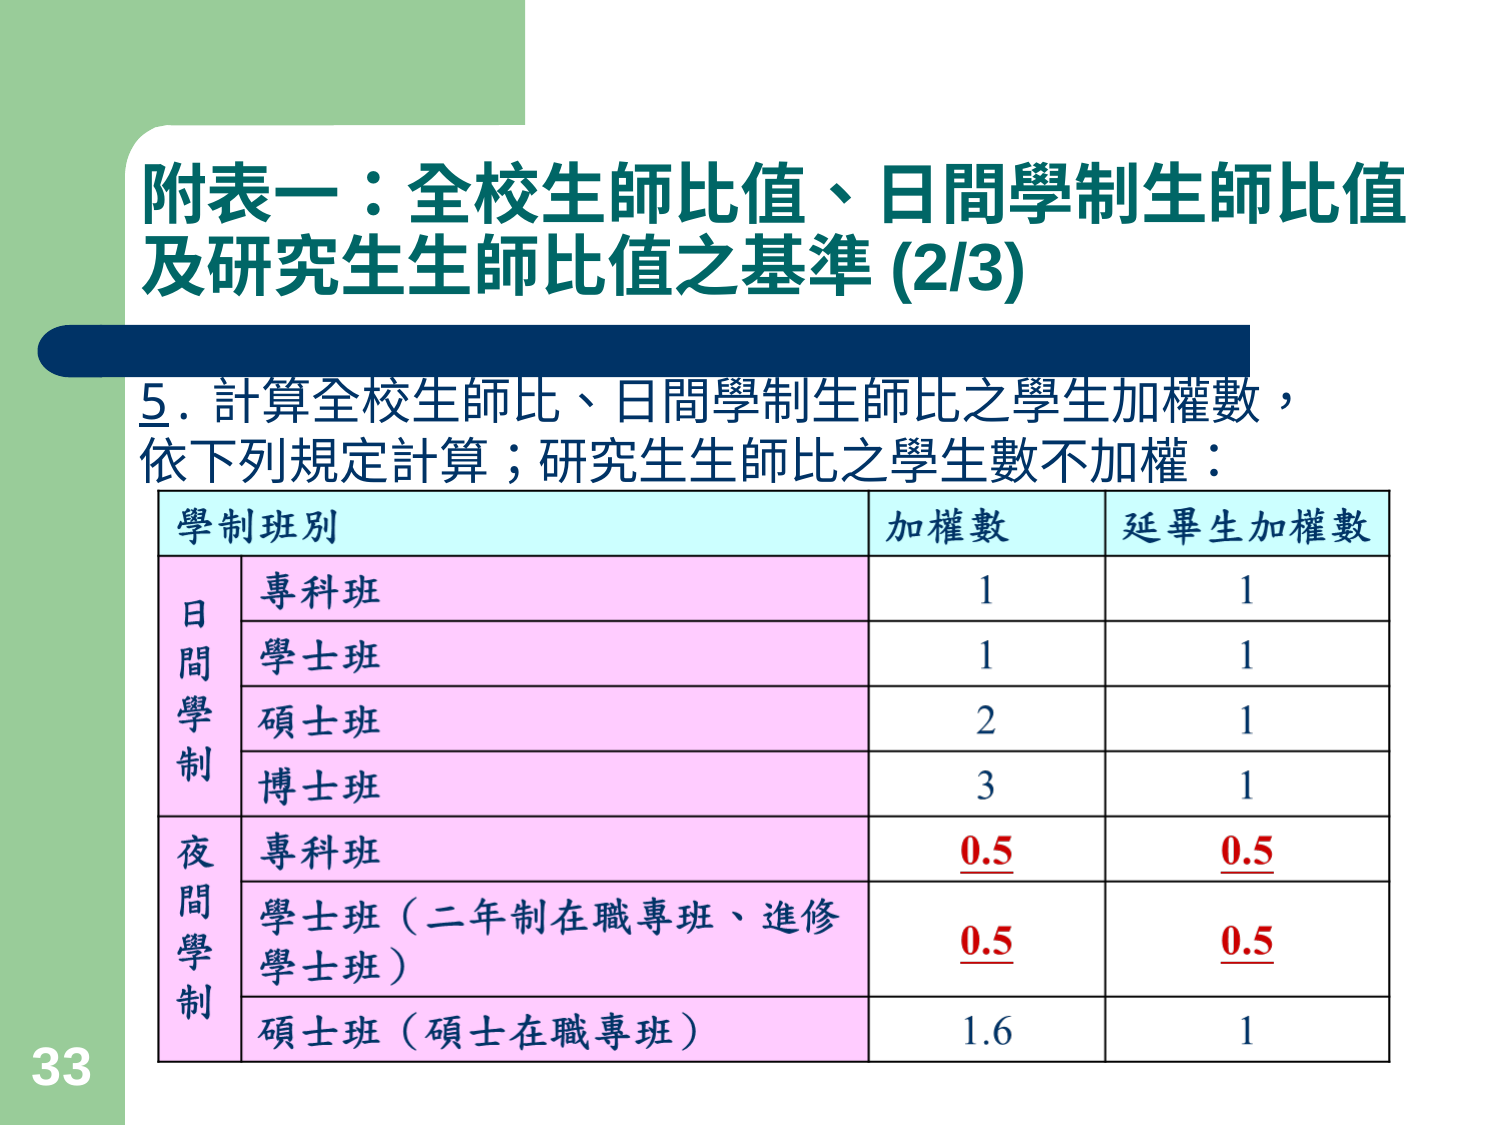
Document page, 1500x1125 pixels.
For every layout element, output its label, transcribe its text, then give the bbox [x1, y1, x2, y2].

picture [148, 487, 1396, 1081]
text_box 5.計算全校生師比、日間學制生師比之學生加權數， 依下列規定計算；研究生生師比之學生數不加權： [124, 362, 1326, 497]
title 附表一：全校生師比值、日間學制生師比值及研究生生師比值之基準(2/3) [125, 125, 1426, 313]
text_box [13, 1023, 111, 1105]
